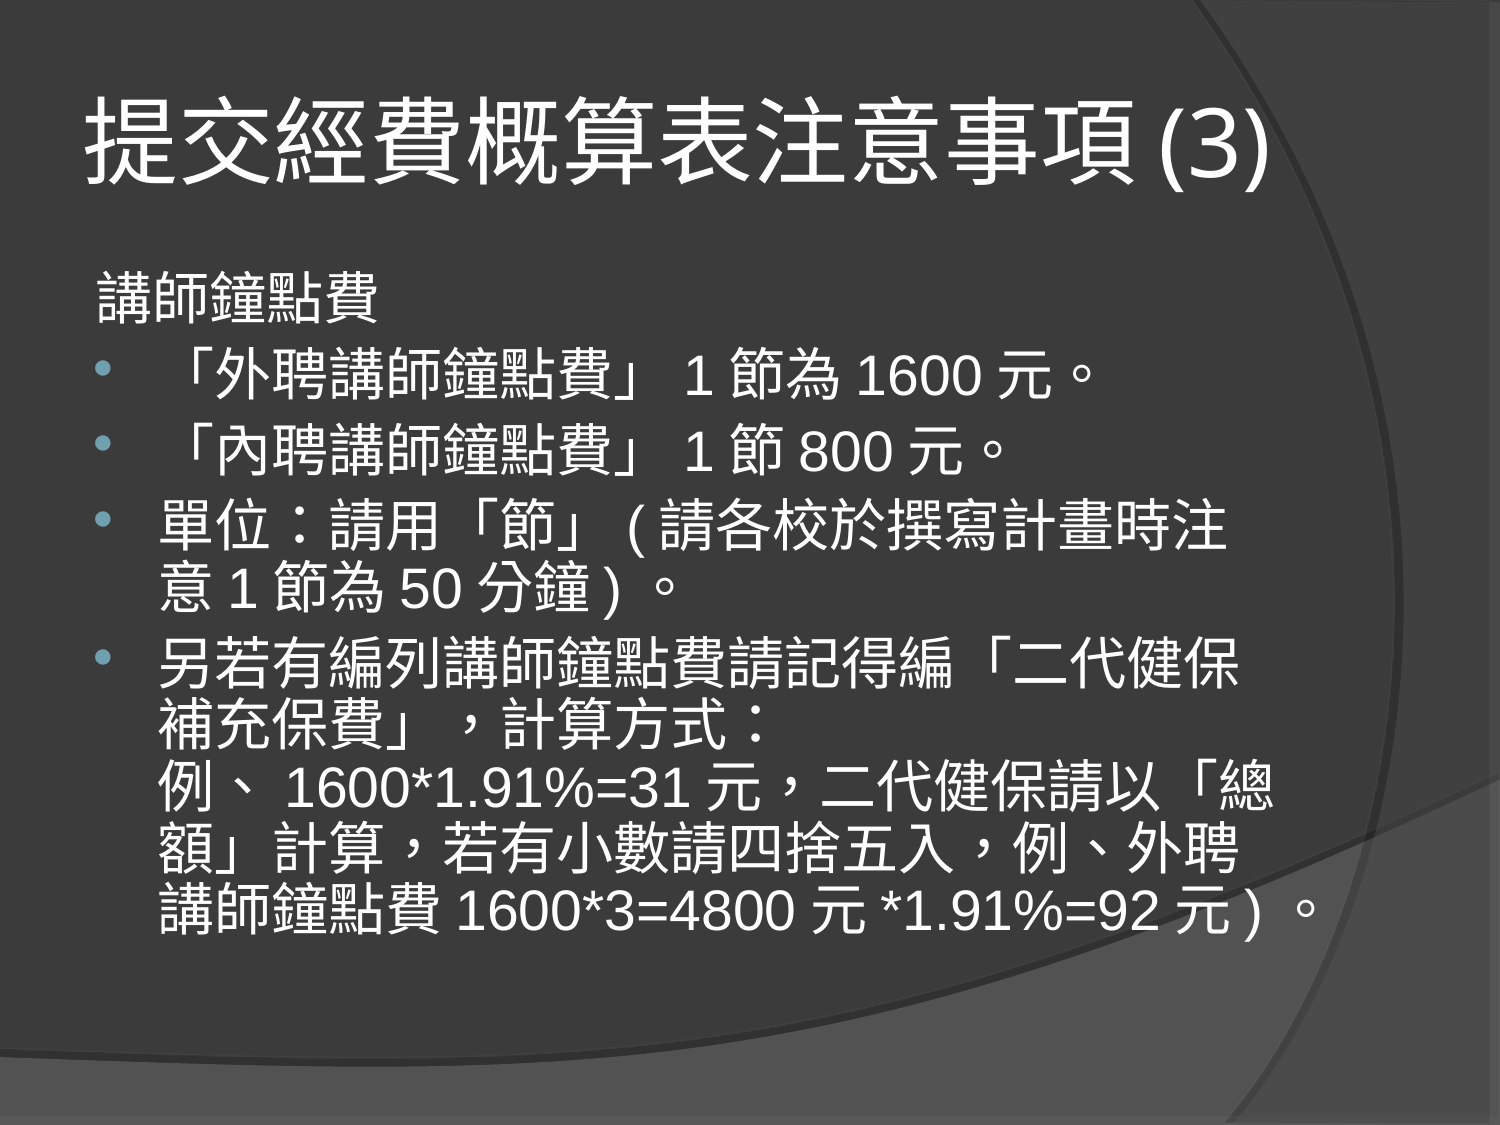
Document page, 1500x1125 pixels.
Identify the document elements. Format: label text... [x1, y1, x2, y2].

title 提交經費概算表注意事項(3) [74, 45, 1300, 233]
list 講師鐘點費 「外聘講師鐘點費」1節為1600元。 「內聘講師鐘點費」1節800元。 單位：請用「節」(請各校於撰寫計畫時注意1節為50分鐘)。 另若有編列講師鐘點費請記得編「二代健保補充保費」，計算方式：例、1600*1.91%=31元，二代健保請以「總額」計算，若有小數請四捨五入，例、外聘講師鐘點費1600*3=4800元*1.91%=92元)。 [74, 262, 1300, 1005]
